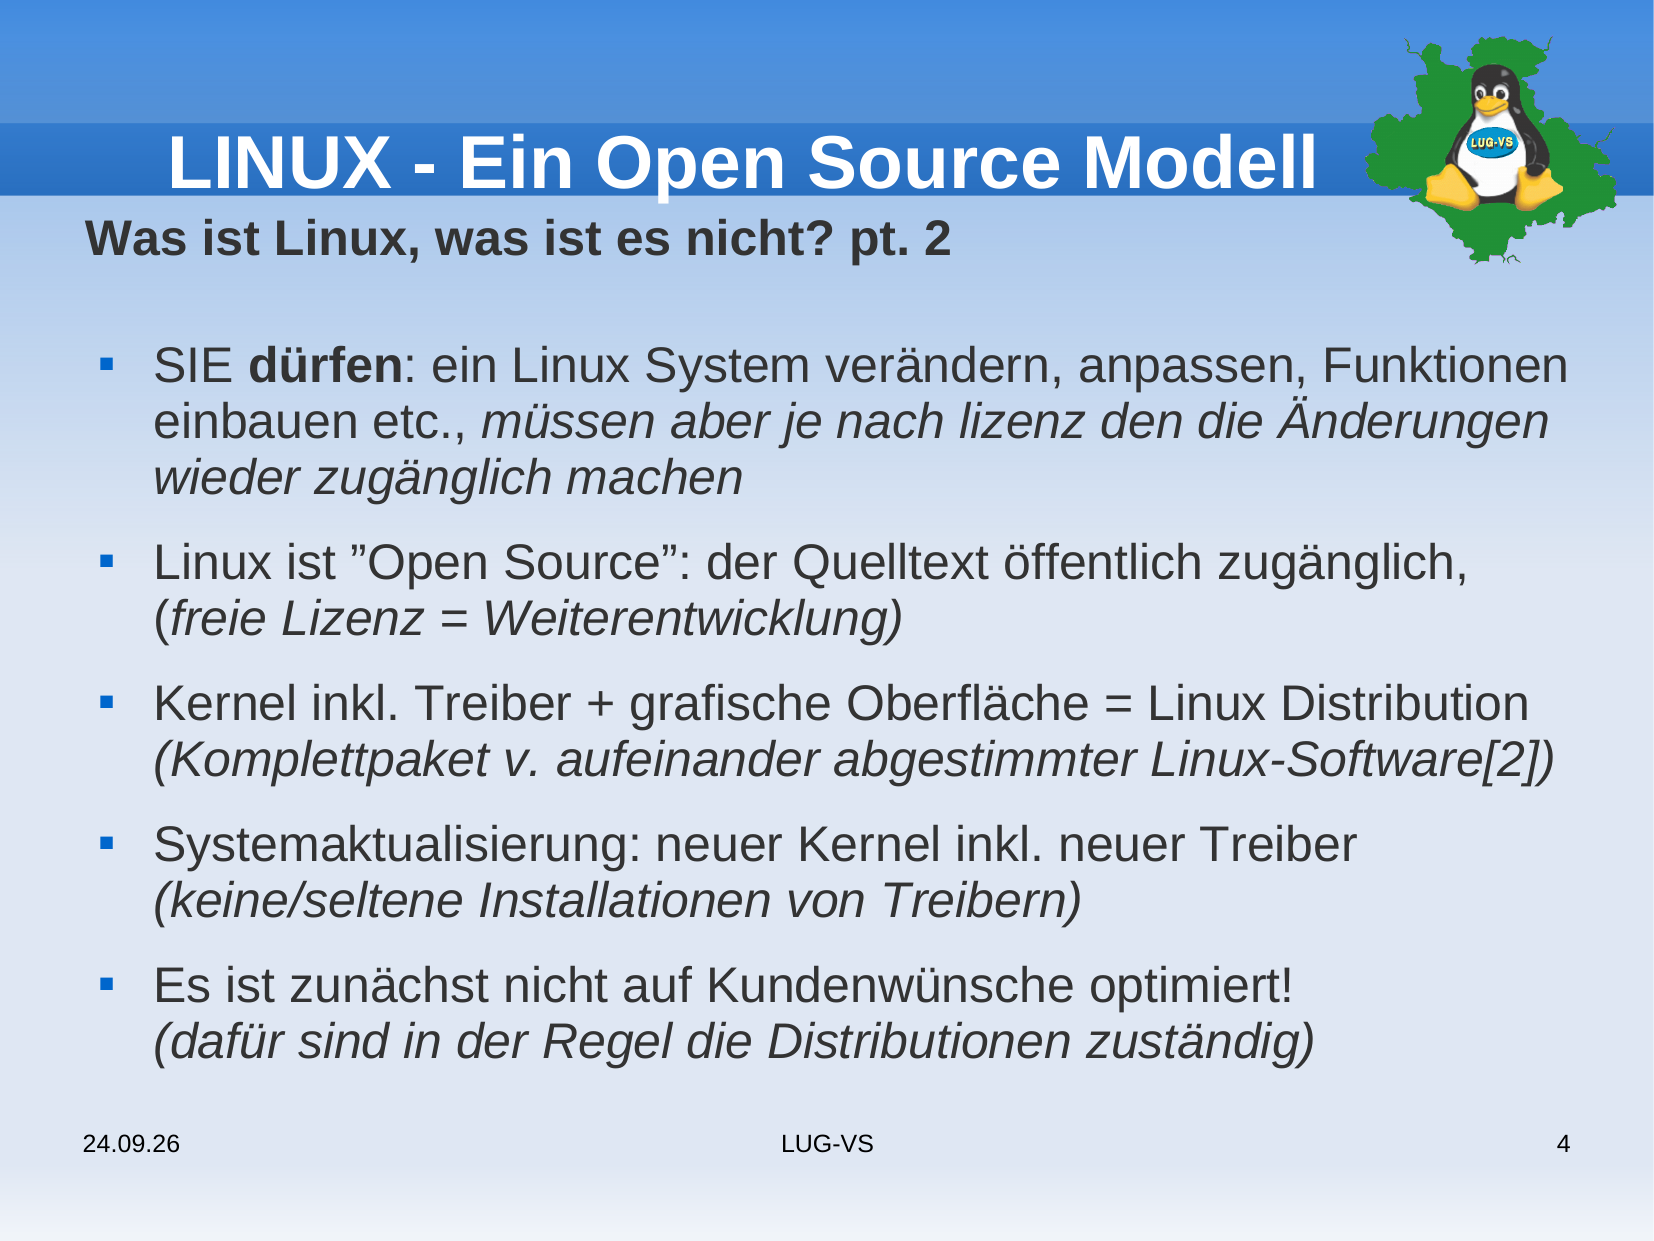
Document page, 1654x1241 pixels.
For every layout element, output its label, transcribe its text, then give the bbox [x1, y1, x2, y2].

list SIE dürfen: ein Linux System verändern, anpassen, Funktionen einbauen etc., müssen aber je nach lizenz den die Änderungen wieder zugänglich machen Linux ist ”Open Source”: der Quelltext öffentlich zugänglich, (freie Lizenz = Weiterentwicklung) Kernel inkl. Treiber + grafische Oberfläche = Linux Distribution (Komplettpaket v. aufeinander abgestimmter Linux-Software[2]) Systemaktualisierung: neuer Kernel inkl. neuer Treiber (keine/seltene Installationen von Treibern) Es ist zunächst nicht auf Kundenwünsche optimiert! (dafür sind in der Regel die Distributionen zuständig) [82, 337, 1571, 1109]
title LINUX - Ein Open Source Modell [0, 59, 1489, 267]
text_box Was ist Linux, was ist es nicht? pt. 2 [14, 209, 981, 266]
picture [0, 0, 1654, 1241]
